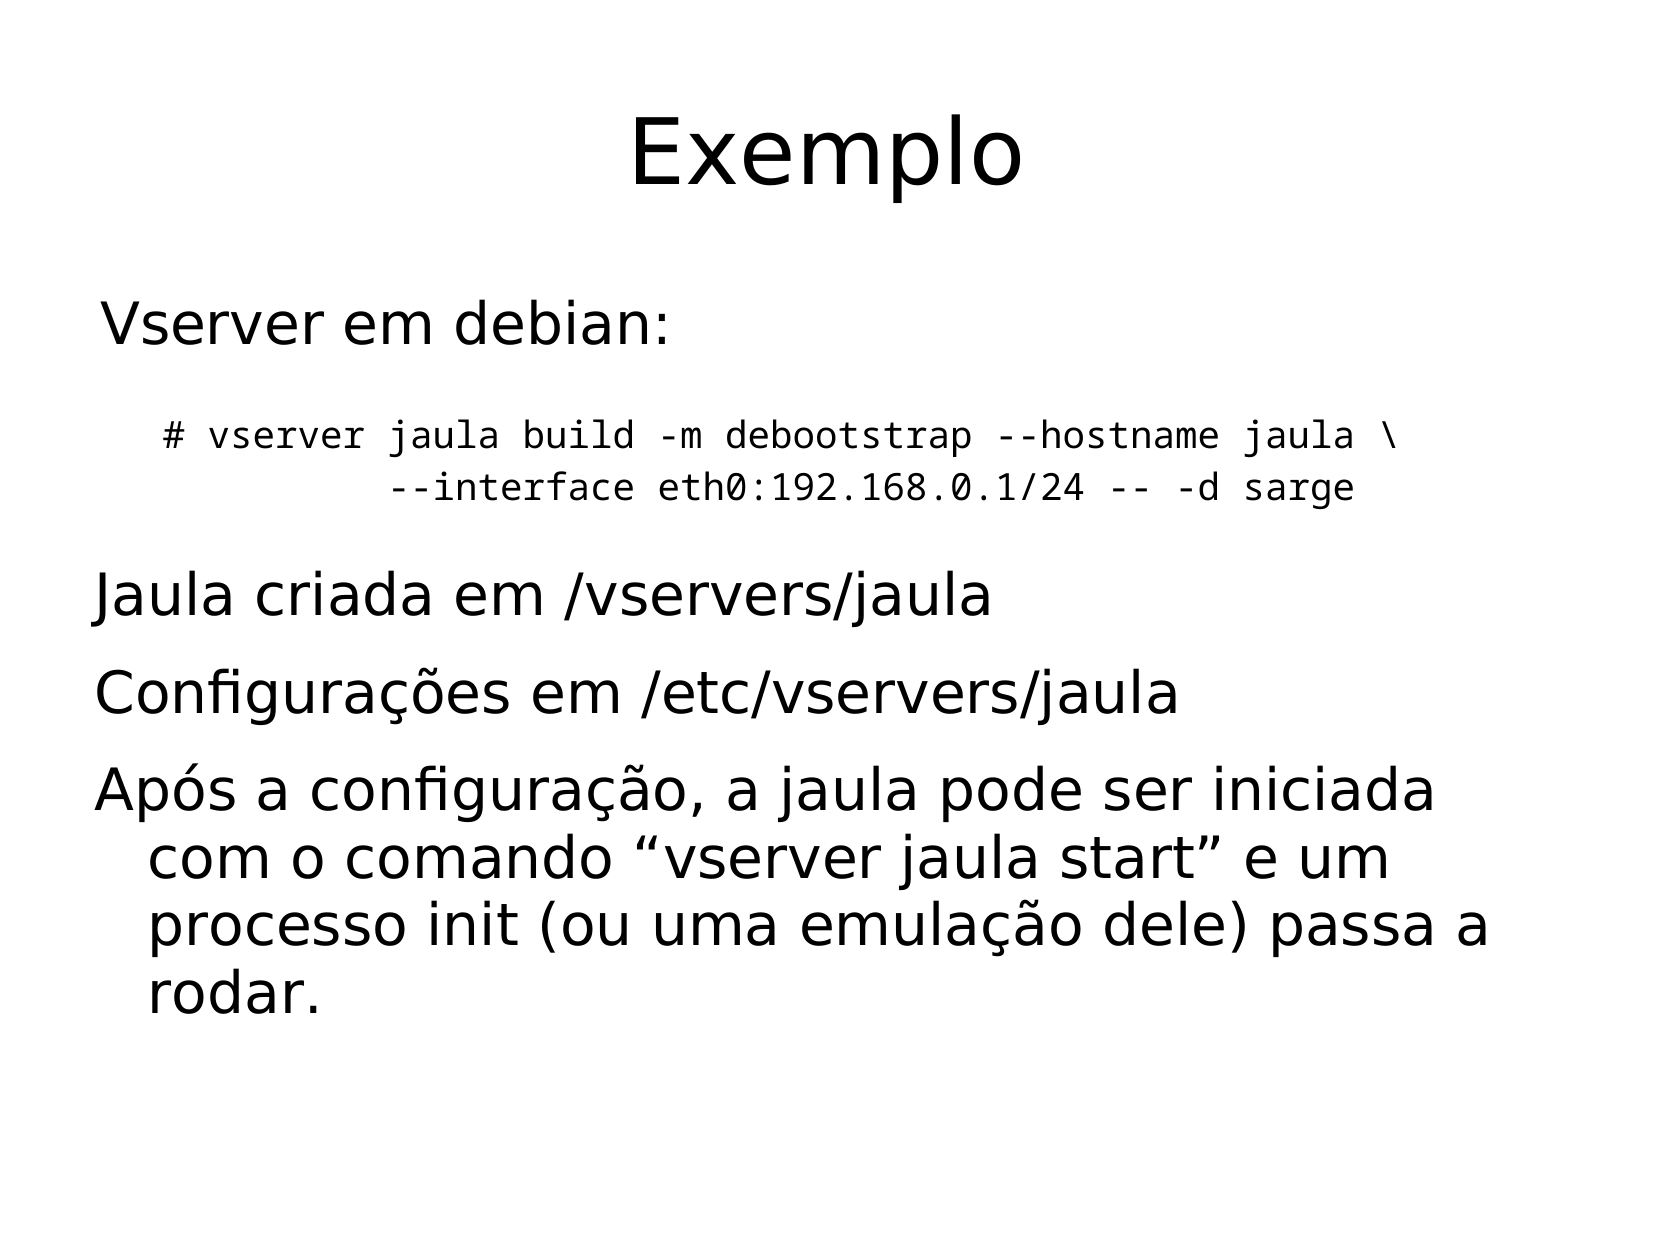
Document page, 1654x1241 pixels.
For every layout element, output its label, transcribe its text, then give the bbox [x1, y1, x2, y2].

list Jaula criada em /vservers/jaula Configurações em /etc/vservers/jaula Após a configuração, a jaula pode ser iniciada com o comando “vserver jaula start” e um processo init (ou uma emulação dele) passa a rodar. [76, 561, 1565, 1028]
list Vserver em debian: [82, 290, 1571, 384]
title Exemplo [82, 49, 1571, 257]
text_box [111, 526, 1621, 763]
text_box # vserver jaula build -m debootstrap --hostname jaula \ --interface eth0:192.168.0.1/24 -- -d sarge [147, 401, 1506, 526]
